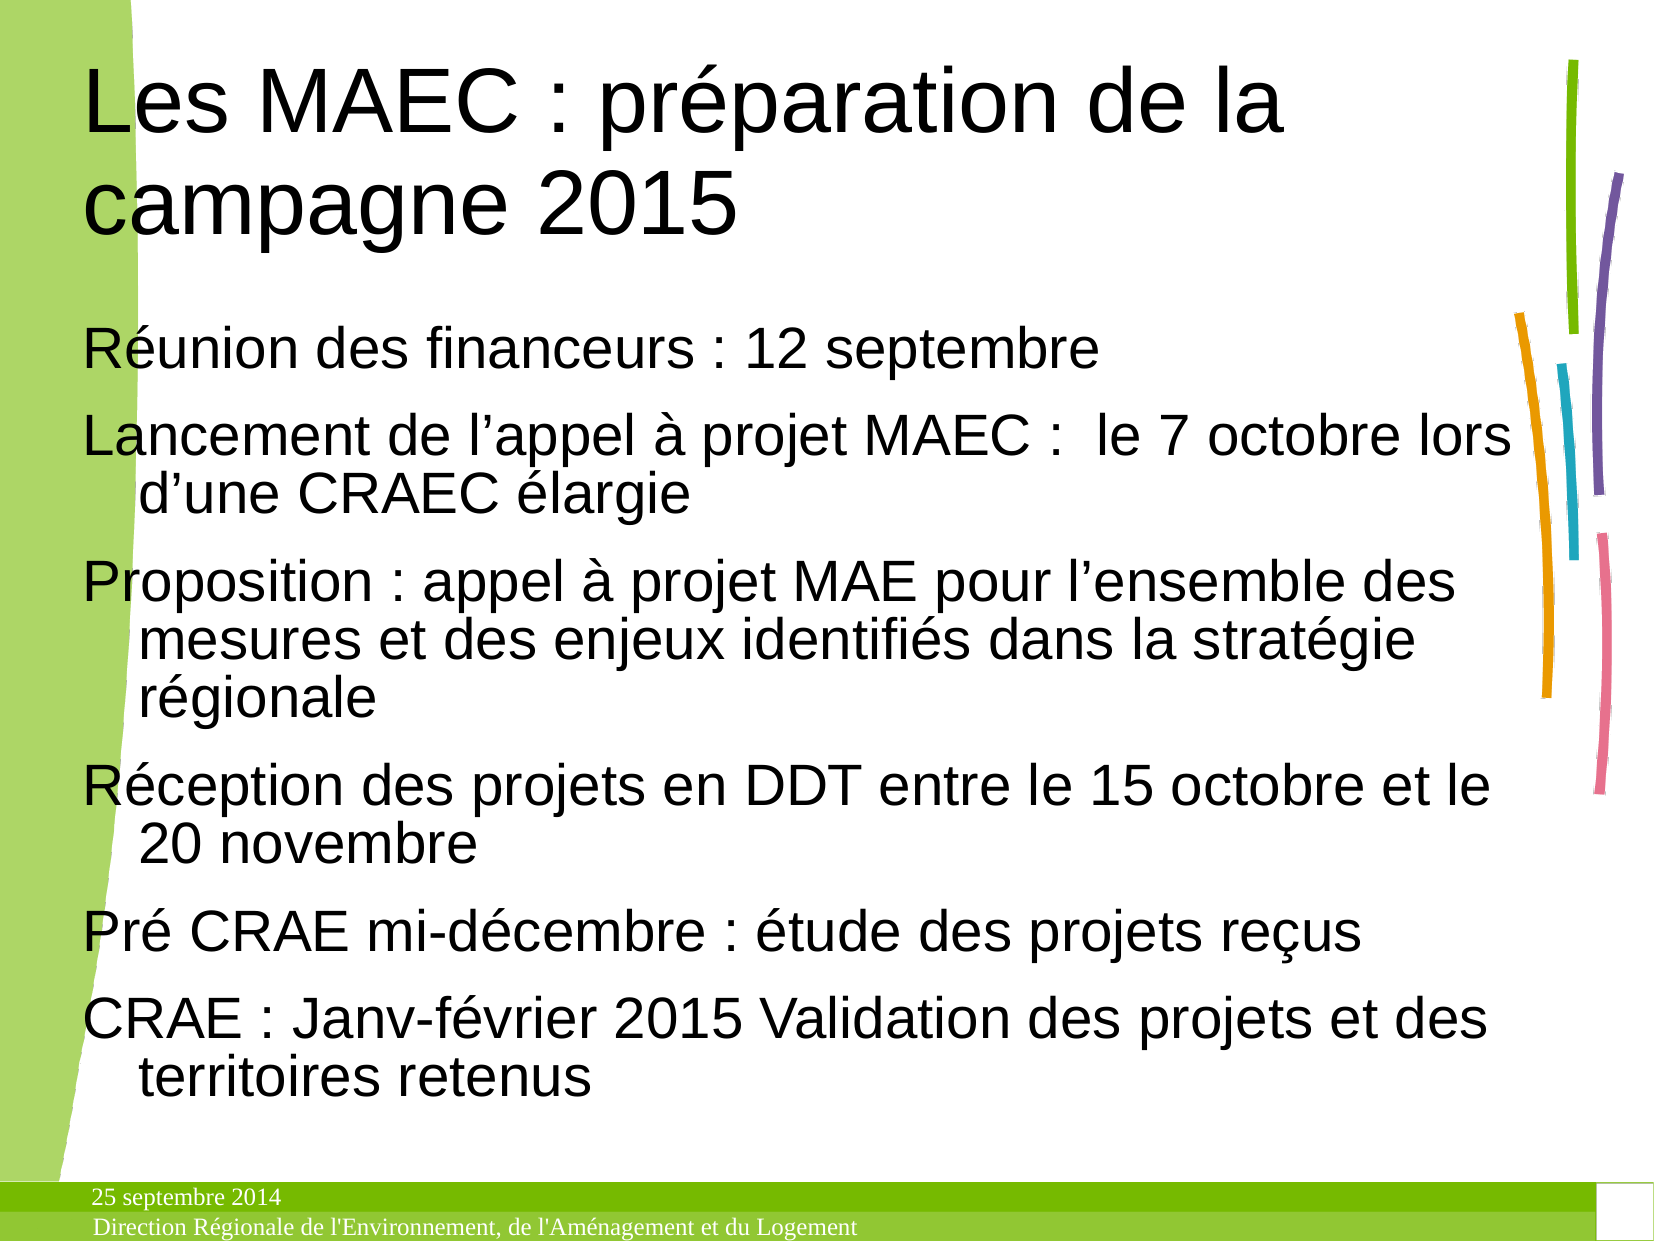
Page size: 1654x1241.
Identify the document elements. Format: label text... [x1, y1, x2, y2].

picture [0, 0, 1654, 1241]
title Les MAEC : préparation de la campagne 2015 [82, 49, 1571, 257]
list Réunion des financeurs : 12 septembre Lancement de l’appel à projet MAEC : le 7 octobre lors d’une CRAEC élargie Proposition : appel à projet MAE pour l’ensemble des mesures et des enjeux identifiés dans la stratégie régionale Réception des projets en DDT entre le 15 octobre et le 20 novembre Pré CRAE mi-décembre : étude des projets reçus CRAE : Janv-février 2015 Validation des projets et des territoires retenus [82, 317, 1570, 1197]
